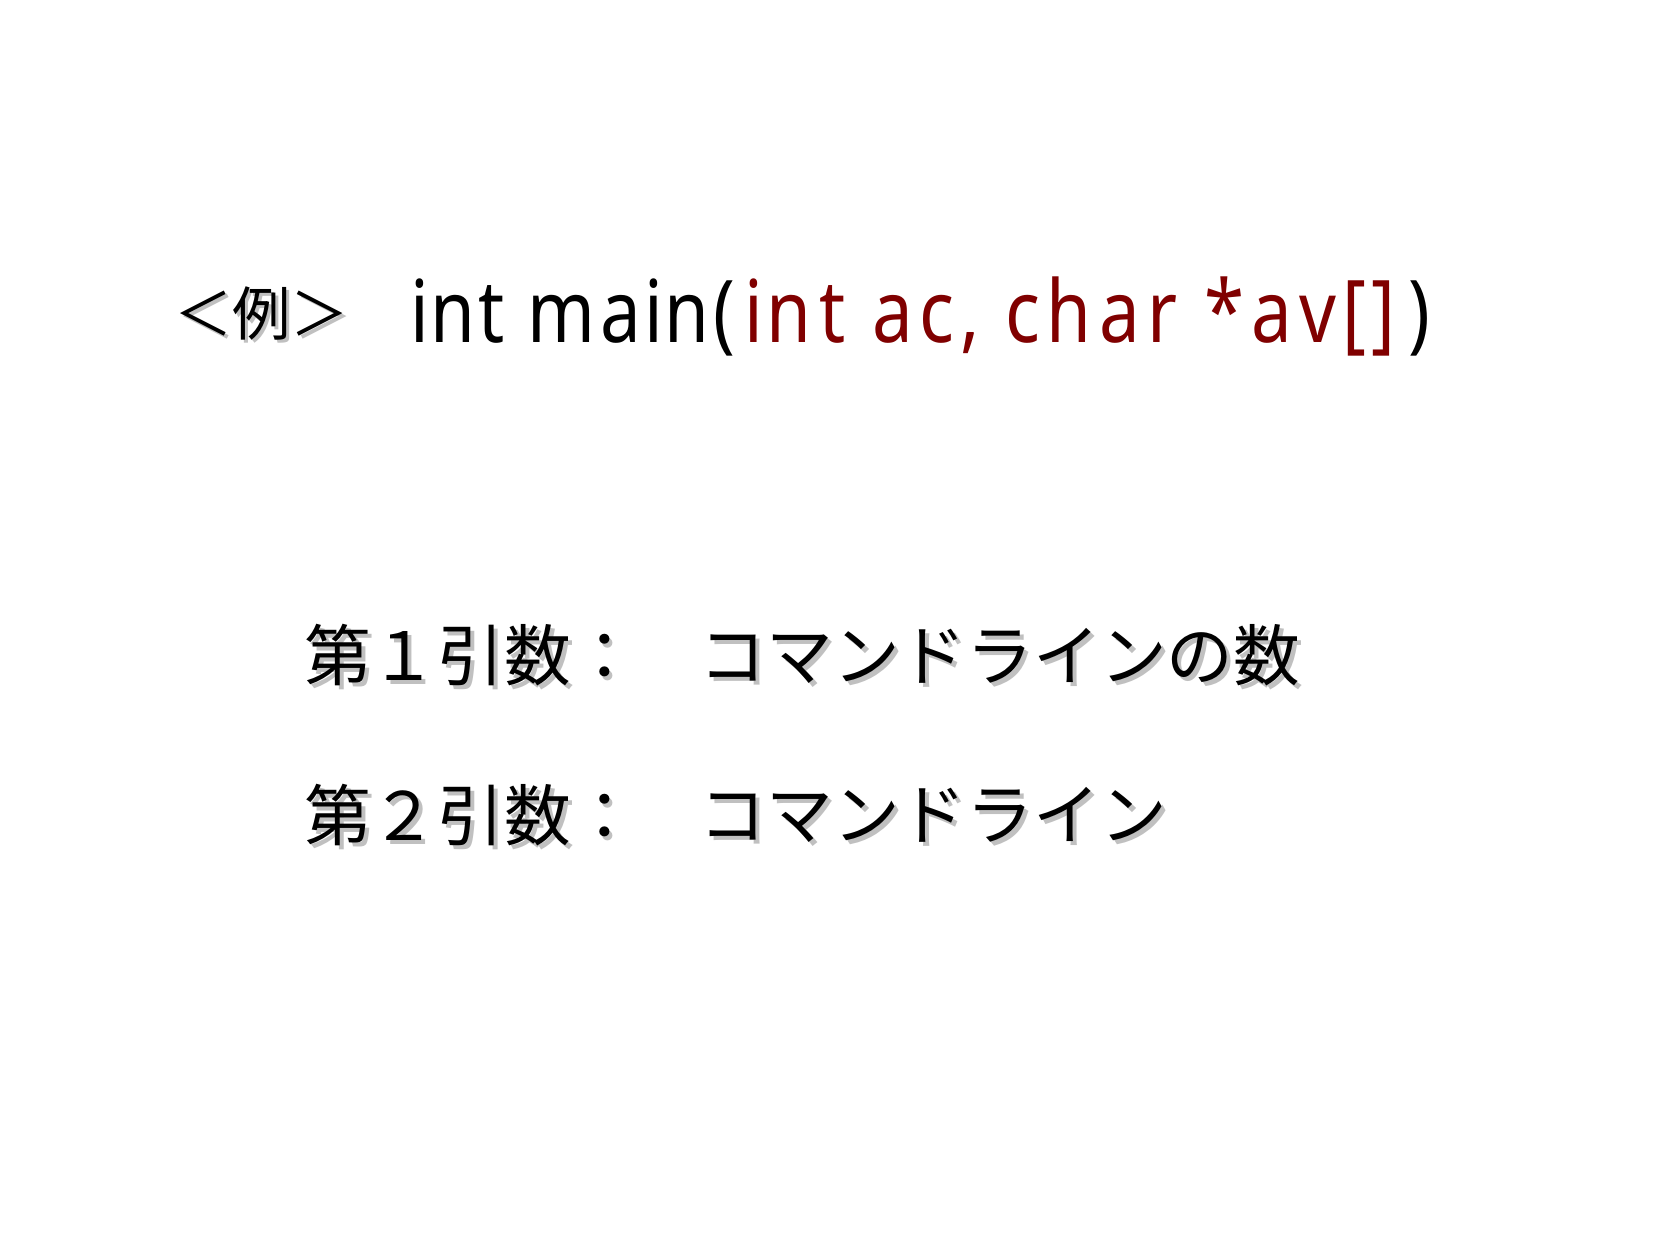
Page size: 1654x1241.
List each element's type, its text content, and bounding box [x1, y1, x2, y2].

chart [403, 256, 1451, 396]
text_box ＜例＞ [159, 260, 367, 362]
text_box 第２引数： [289, 755, 674, 863]
text_box コマンドラインの数 [685, 595, 1365, 703]
text_box 第１引数： [289, 595, 674, 715]
text_box コマンドライン [685, 754, 1365, 863]
